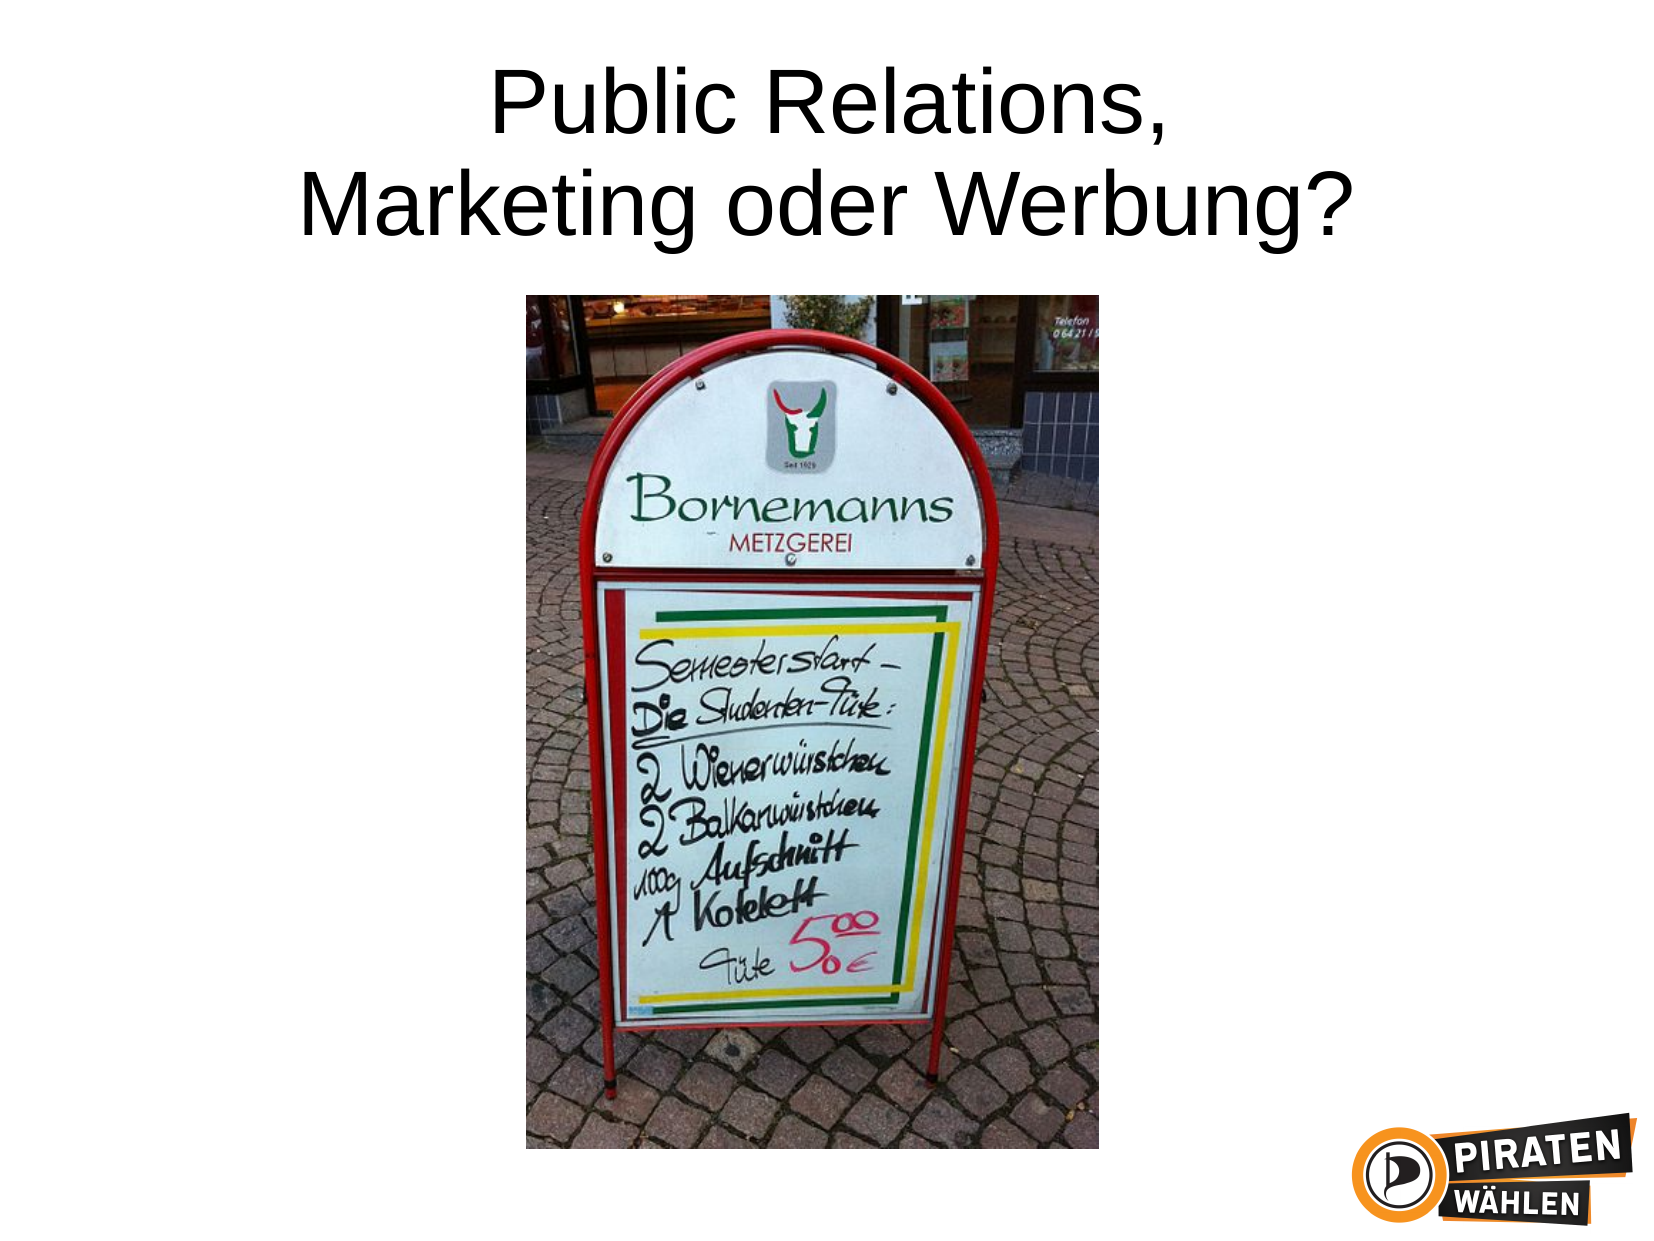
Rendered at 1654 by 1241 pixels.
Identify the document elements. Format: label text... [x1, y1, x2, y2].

title Public Relations, Marketing oder Werbung? [82, 49, 1571, 257]
picture [526, 295, 1099, 1150]
picture [1337, 1098, 1654, 1241]
